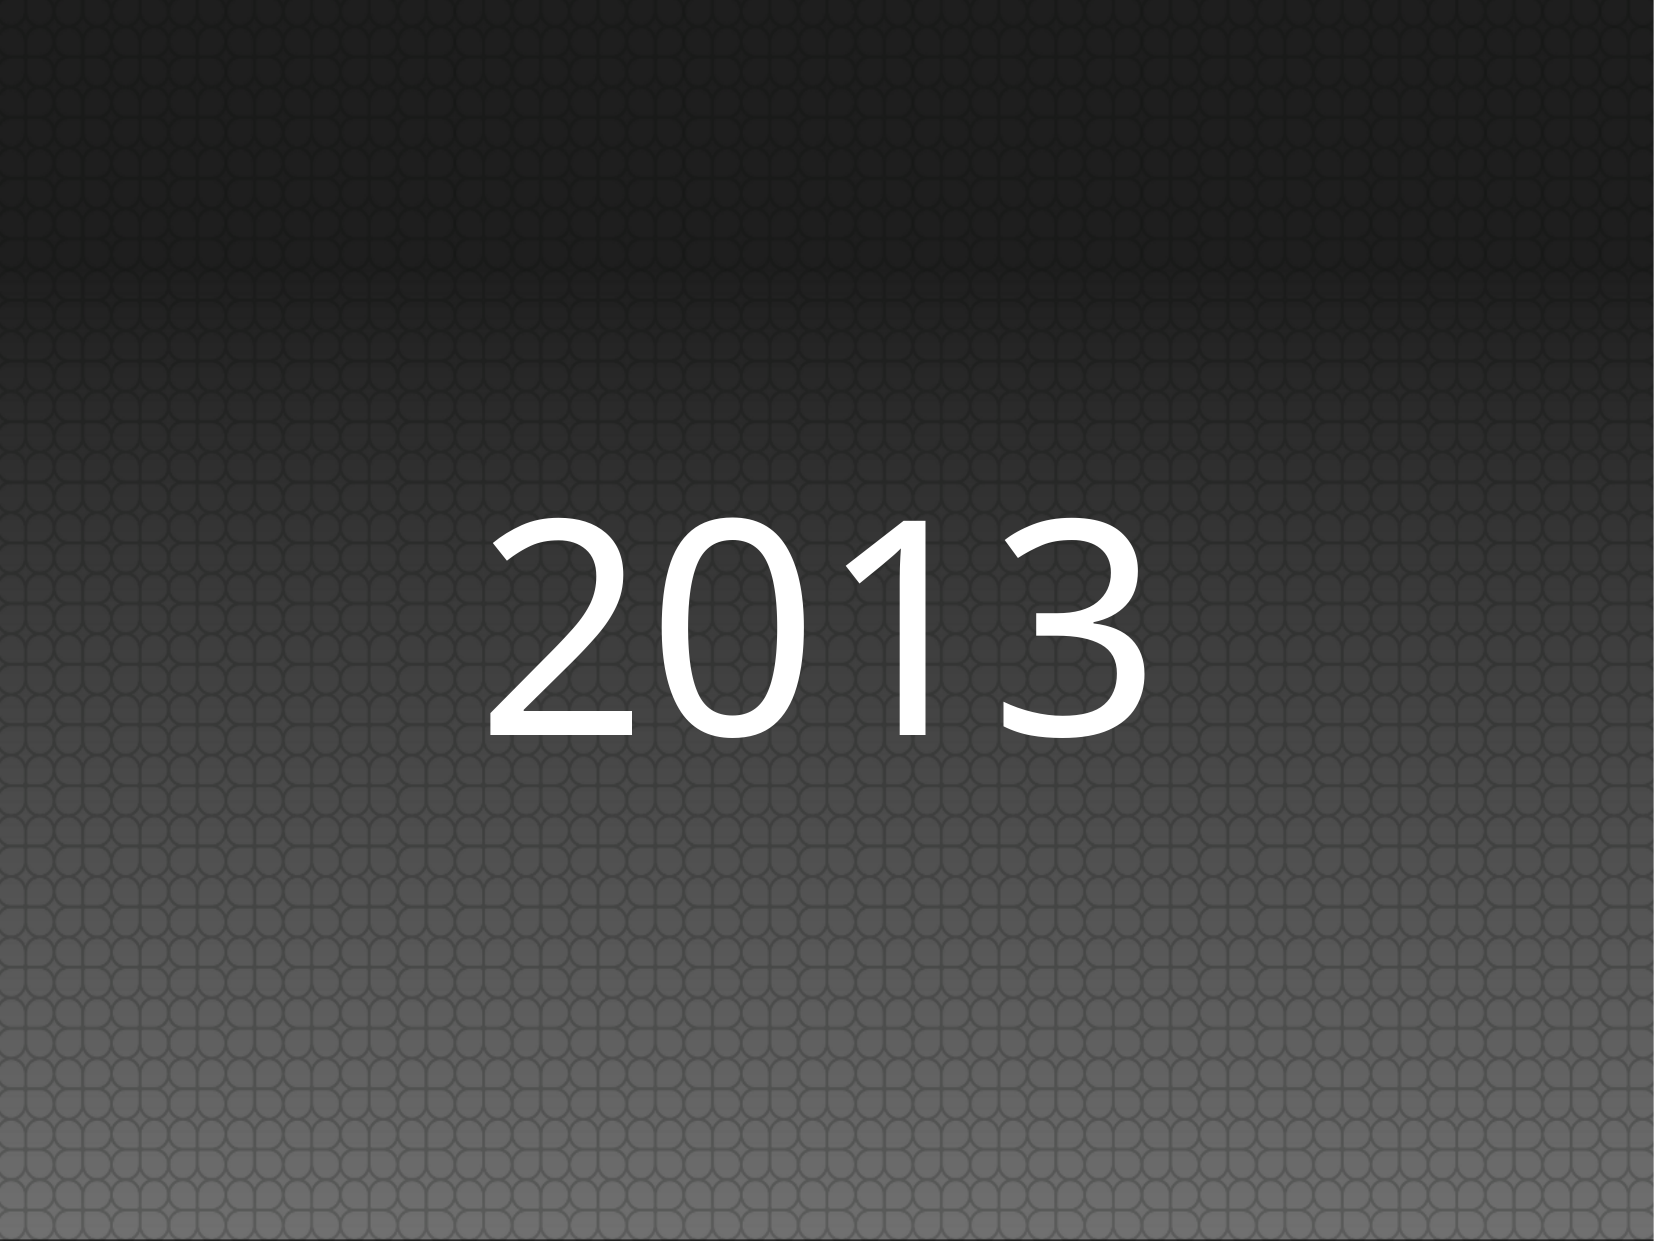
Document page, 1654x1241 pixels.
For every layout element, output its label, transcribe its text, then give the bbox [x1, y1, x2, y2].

title 2013 [75, 451, 1564, 787]
picture [0, 0, 1654, 1241]
